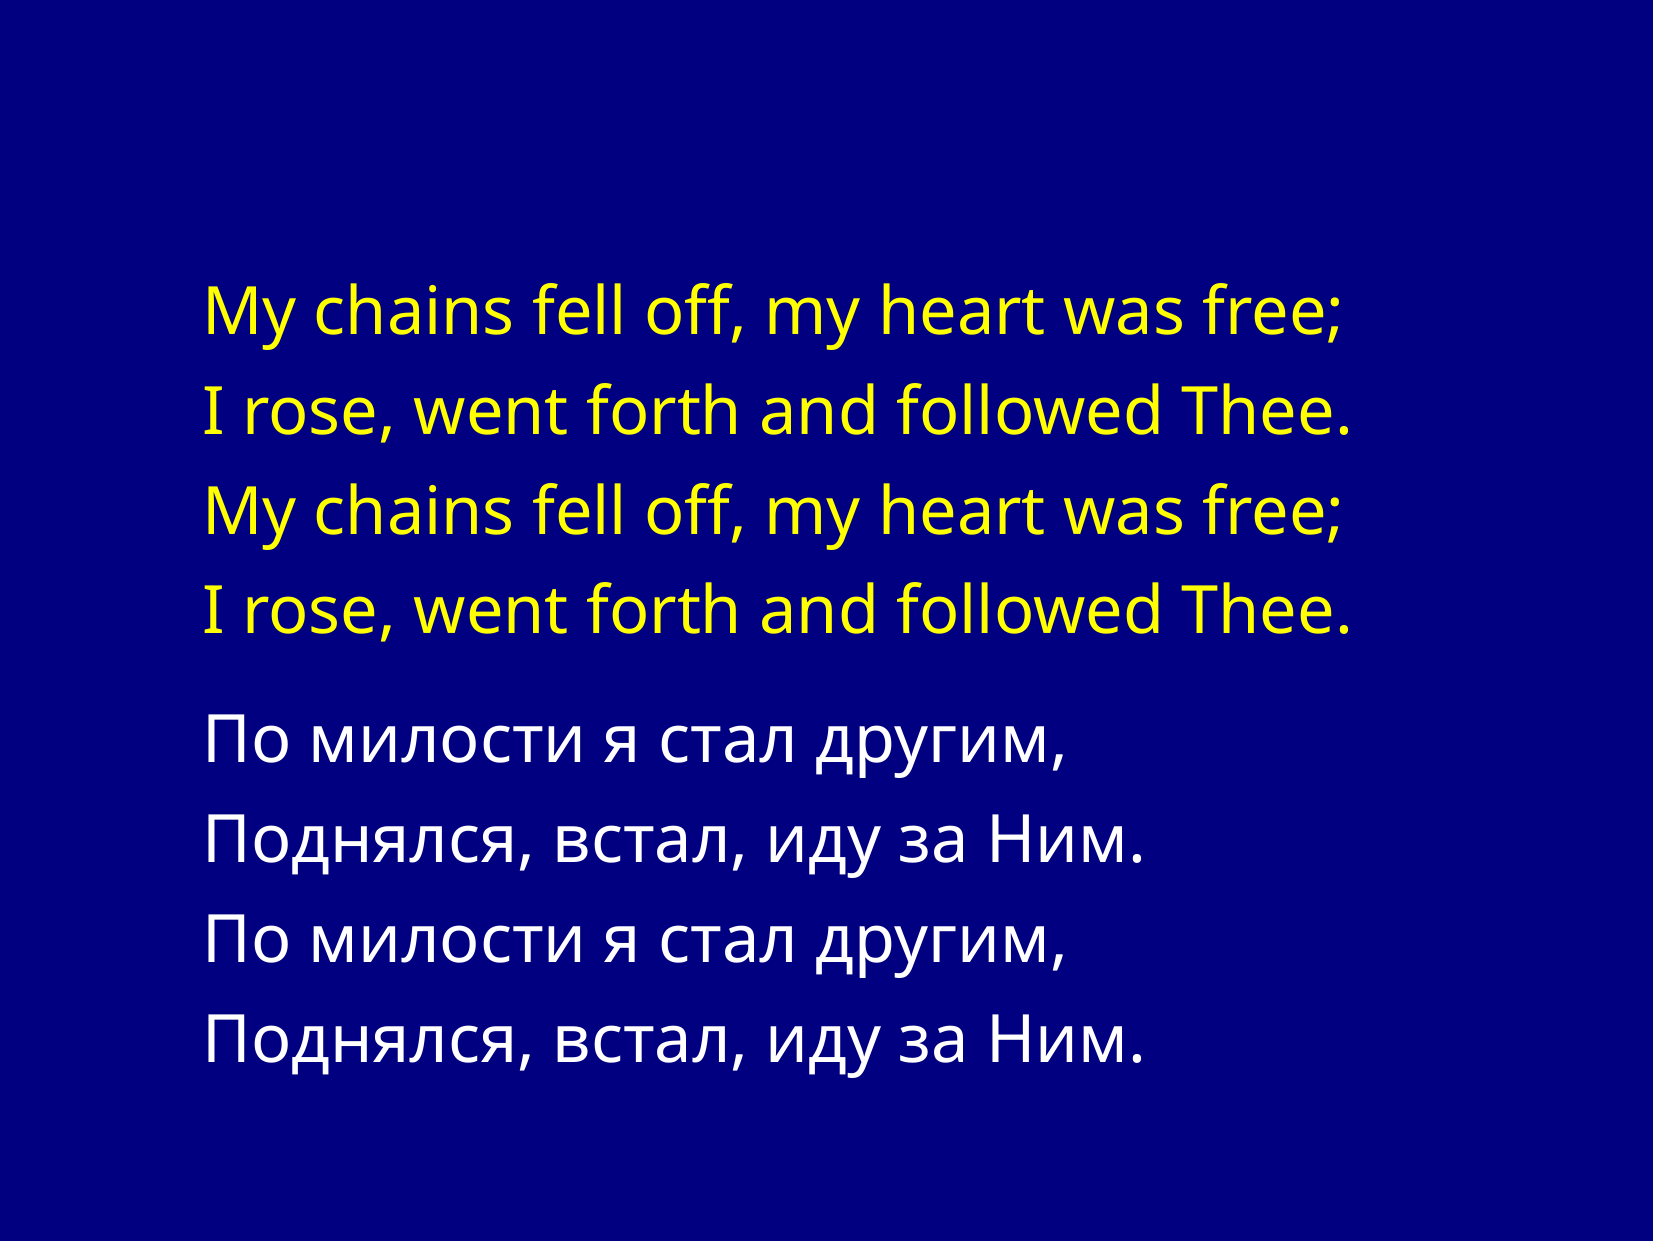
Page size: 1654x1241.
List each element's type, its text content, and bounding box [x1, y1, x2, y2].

text_box По милости я стал другим, Поднялся, встал, иду за Ним. По милости я стал другим, Поднялся, встал, иду за Ним. [75, 675, 1576, 1163]
text_box My chains fell off, my heart was free; I rose, went forth and followed Thee. My chains fell off, my heart was free; I rose, went forth and followed Thee. [75, 56, 1651, 638]
